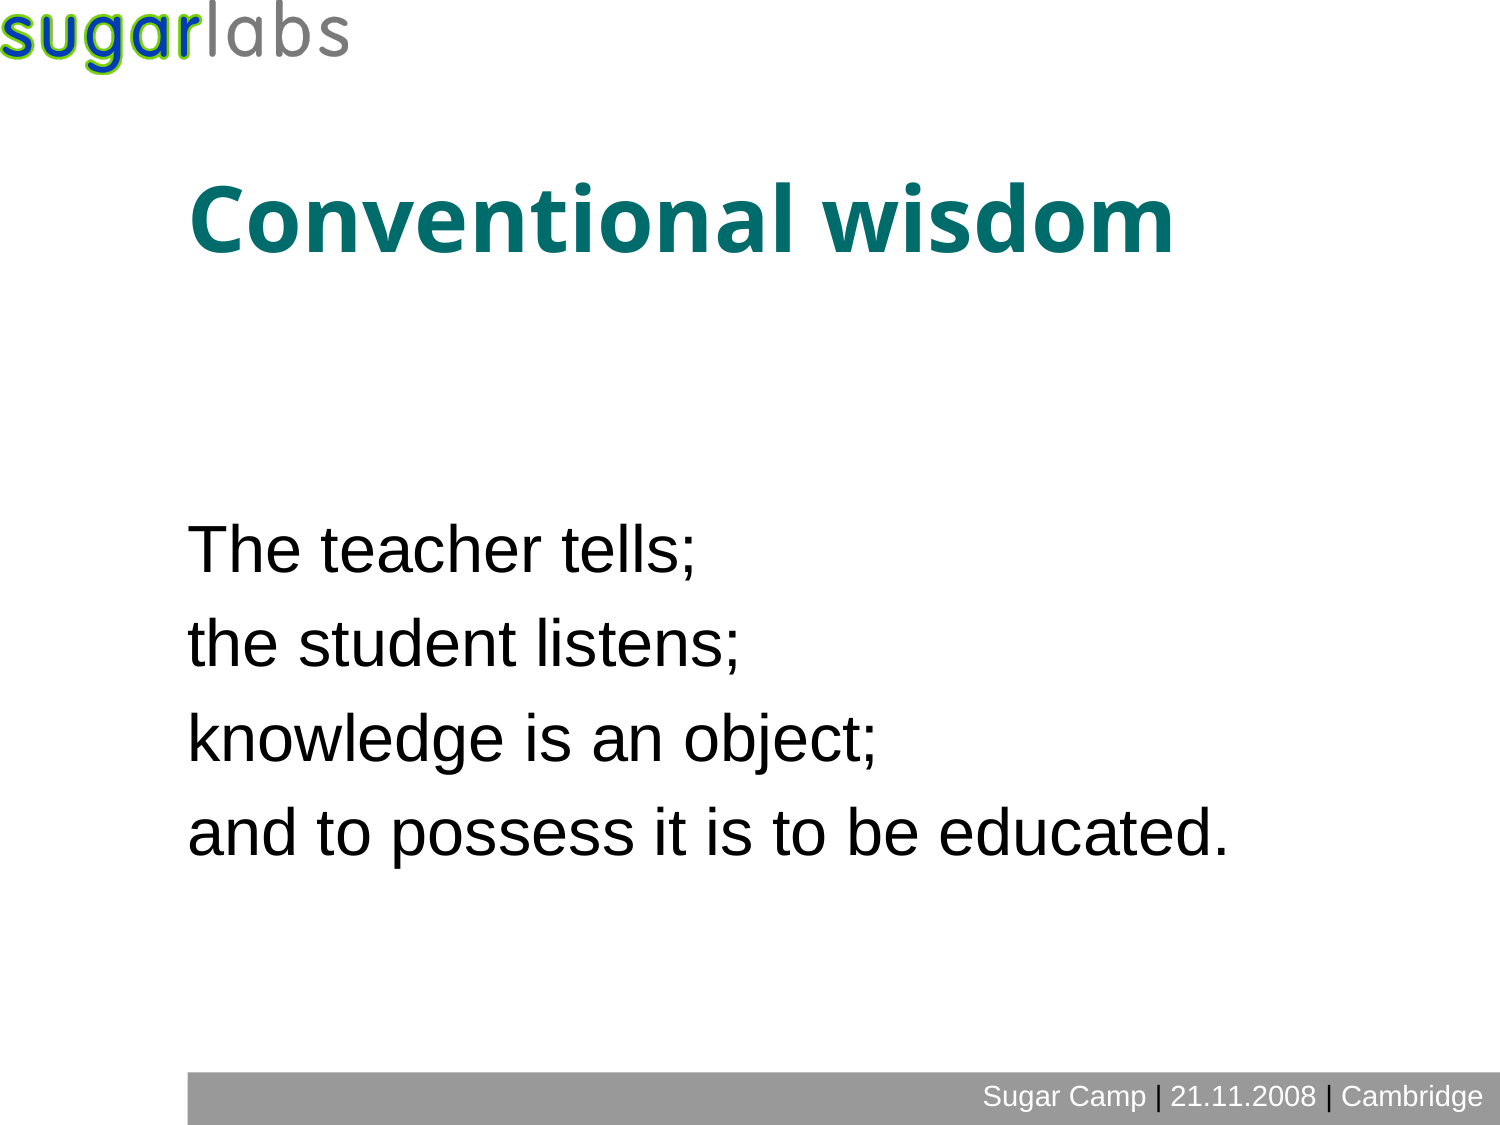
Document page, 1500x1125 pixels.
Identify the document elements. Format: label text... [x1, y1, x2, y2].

picture [0, 0, 348, 75]
subtitle The teacher tells; the student listens; knowledge is an object; and to possess it is to be educated. [187, 337, 1425, 1042]
title Conventional wisdom [187, 75, 1500, 338]
